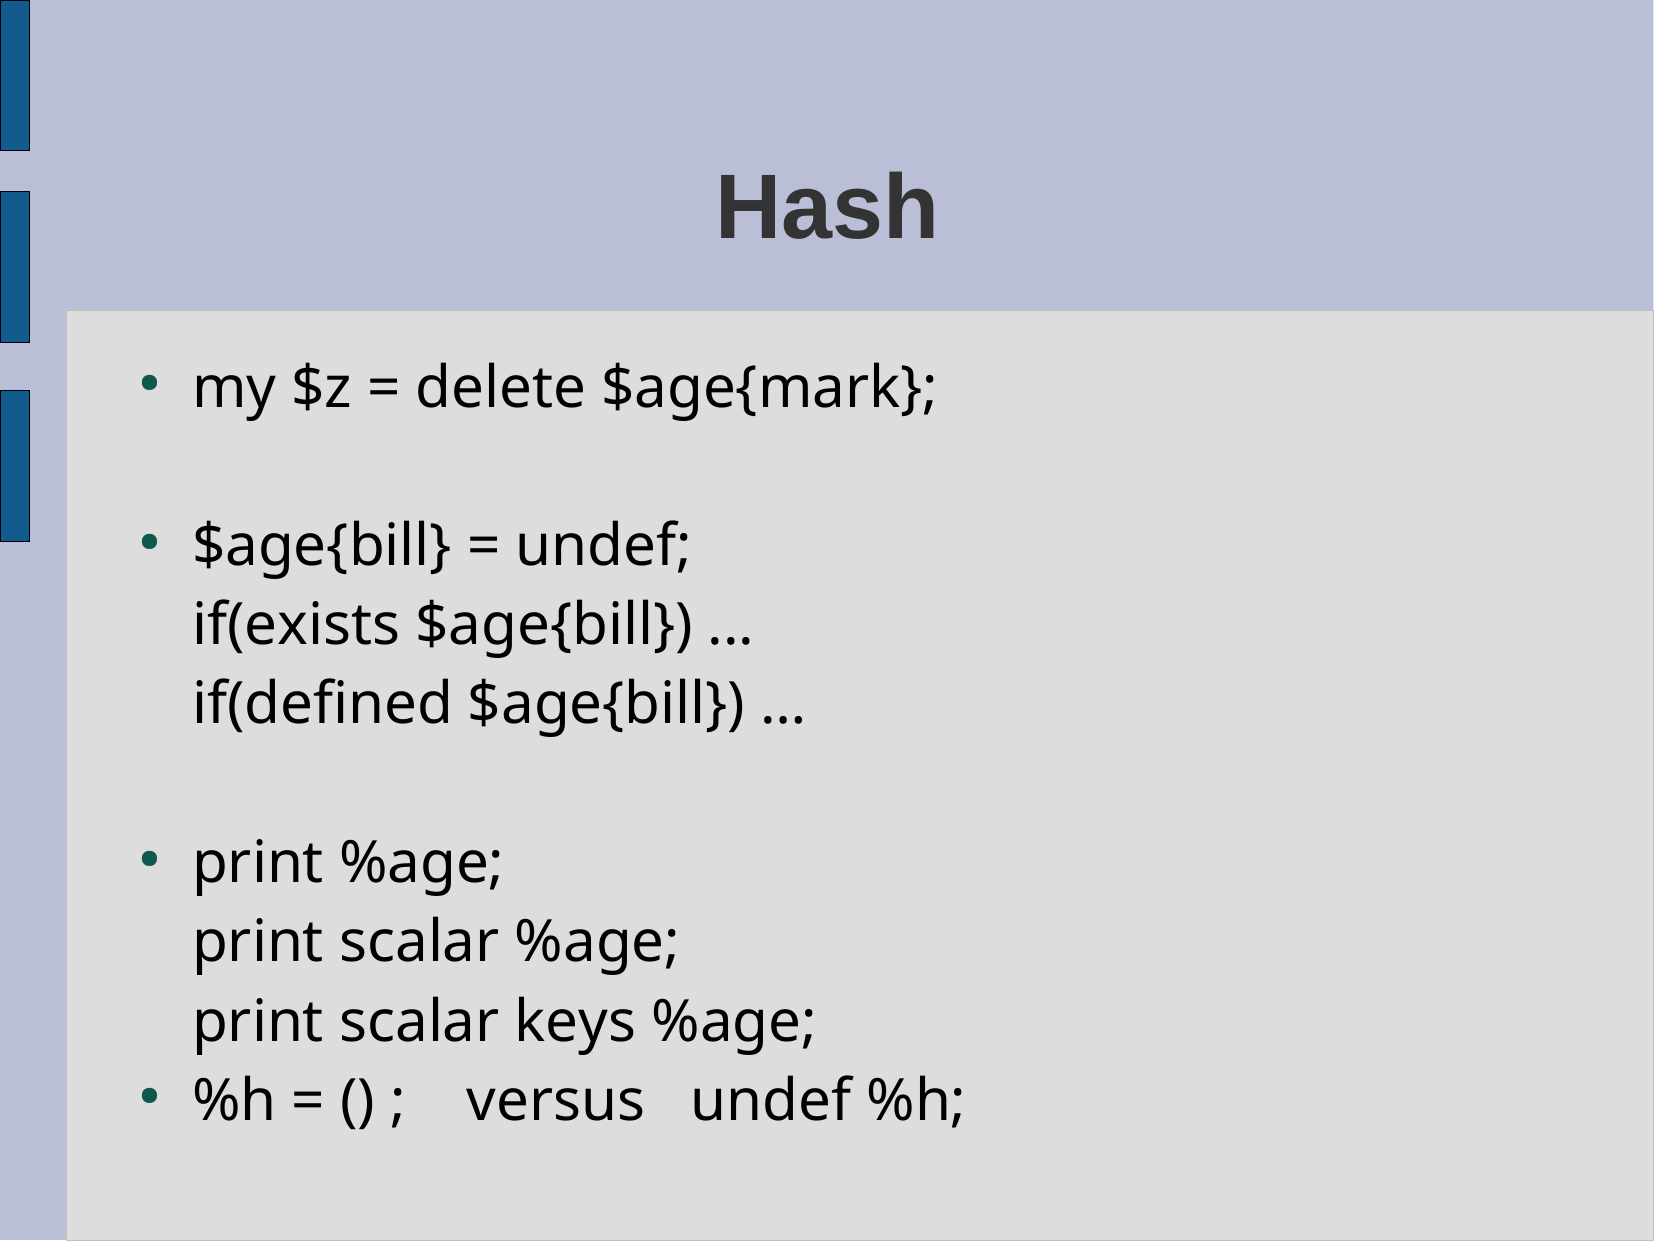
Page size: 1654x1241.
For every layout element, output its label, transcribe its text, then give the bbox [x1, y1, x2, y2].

title Hash [121, 102, 1534, 311]
list my $z = delete $age{mark}; $age{bill} = undef; if(exists $age{bill}) ... if(defined $age{bill}) … print %age; print scalar %age; print scalar keys %age; %h = () ; versus undef %h; [121, 344, 1534, 1170]
